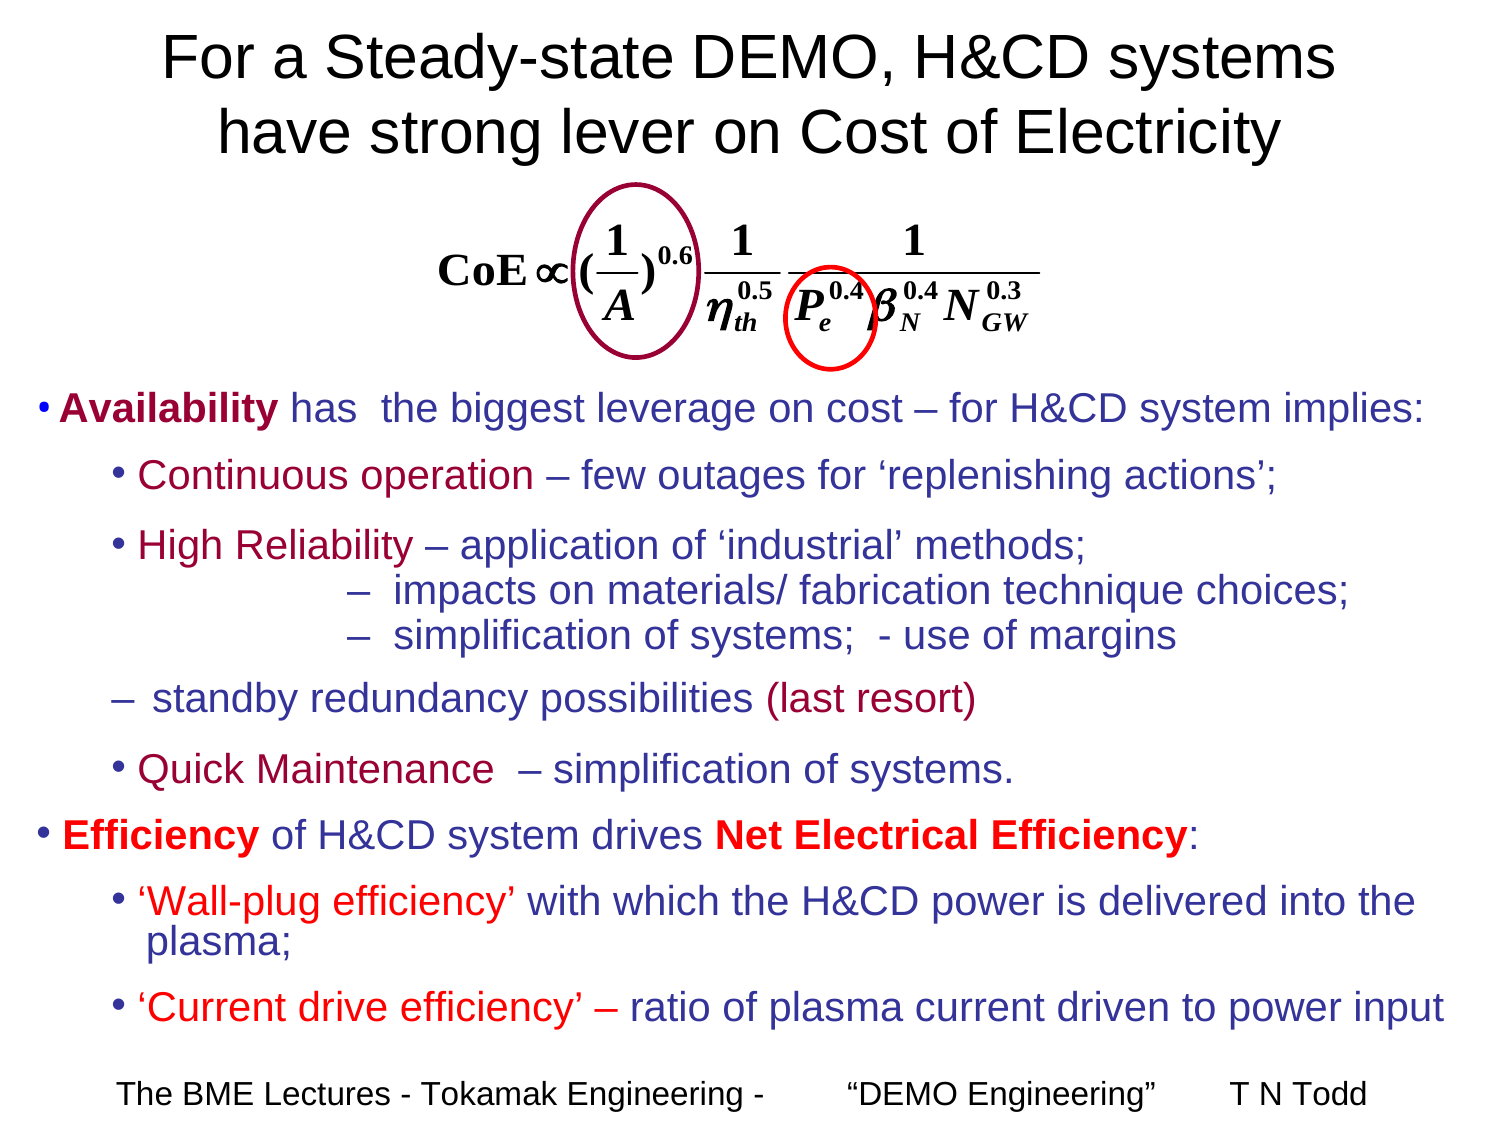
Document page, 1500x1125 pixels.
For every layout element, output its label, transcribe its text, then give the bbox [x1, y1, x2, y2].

chart [430, 208, 596, 343]
chart [576, 208, 696, 343]
chart [788, 270, 873, 343]
chart [676, 208, 1050, 343]
text_box For a Steady-state DEMO, H&CD systems have strong lever on Cost of Electricity [75, 0, 1426, 185]
text_box Availability has the biggest leverage on cost – for H&CD system implies: Continuous operation – few outages for ‘replenishing actions’; High Reliability – application of ‘industrial’ methods; – impacts on materials/ fabrication technique choices; – simplification of systems; - use of margins – standby redundancy possibilities (last resort) Quick Maintenance – simplification of systems. Efficiency of H&CD system drives Net Electrical Efficiency: ‘Wall-plug efficiency’ with which the H&CD power is delivered into the plasma; ‘Current drive efficiency’ – ratio of plasma current driven to power input [21, 373, 1469, 1038]
